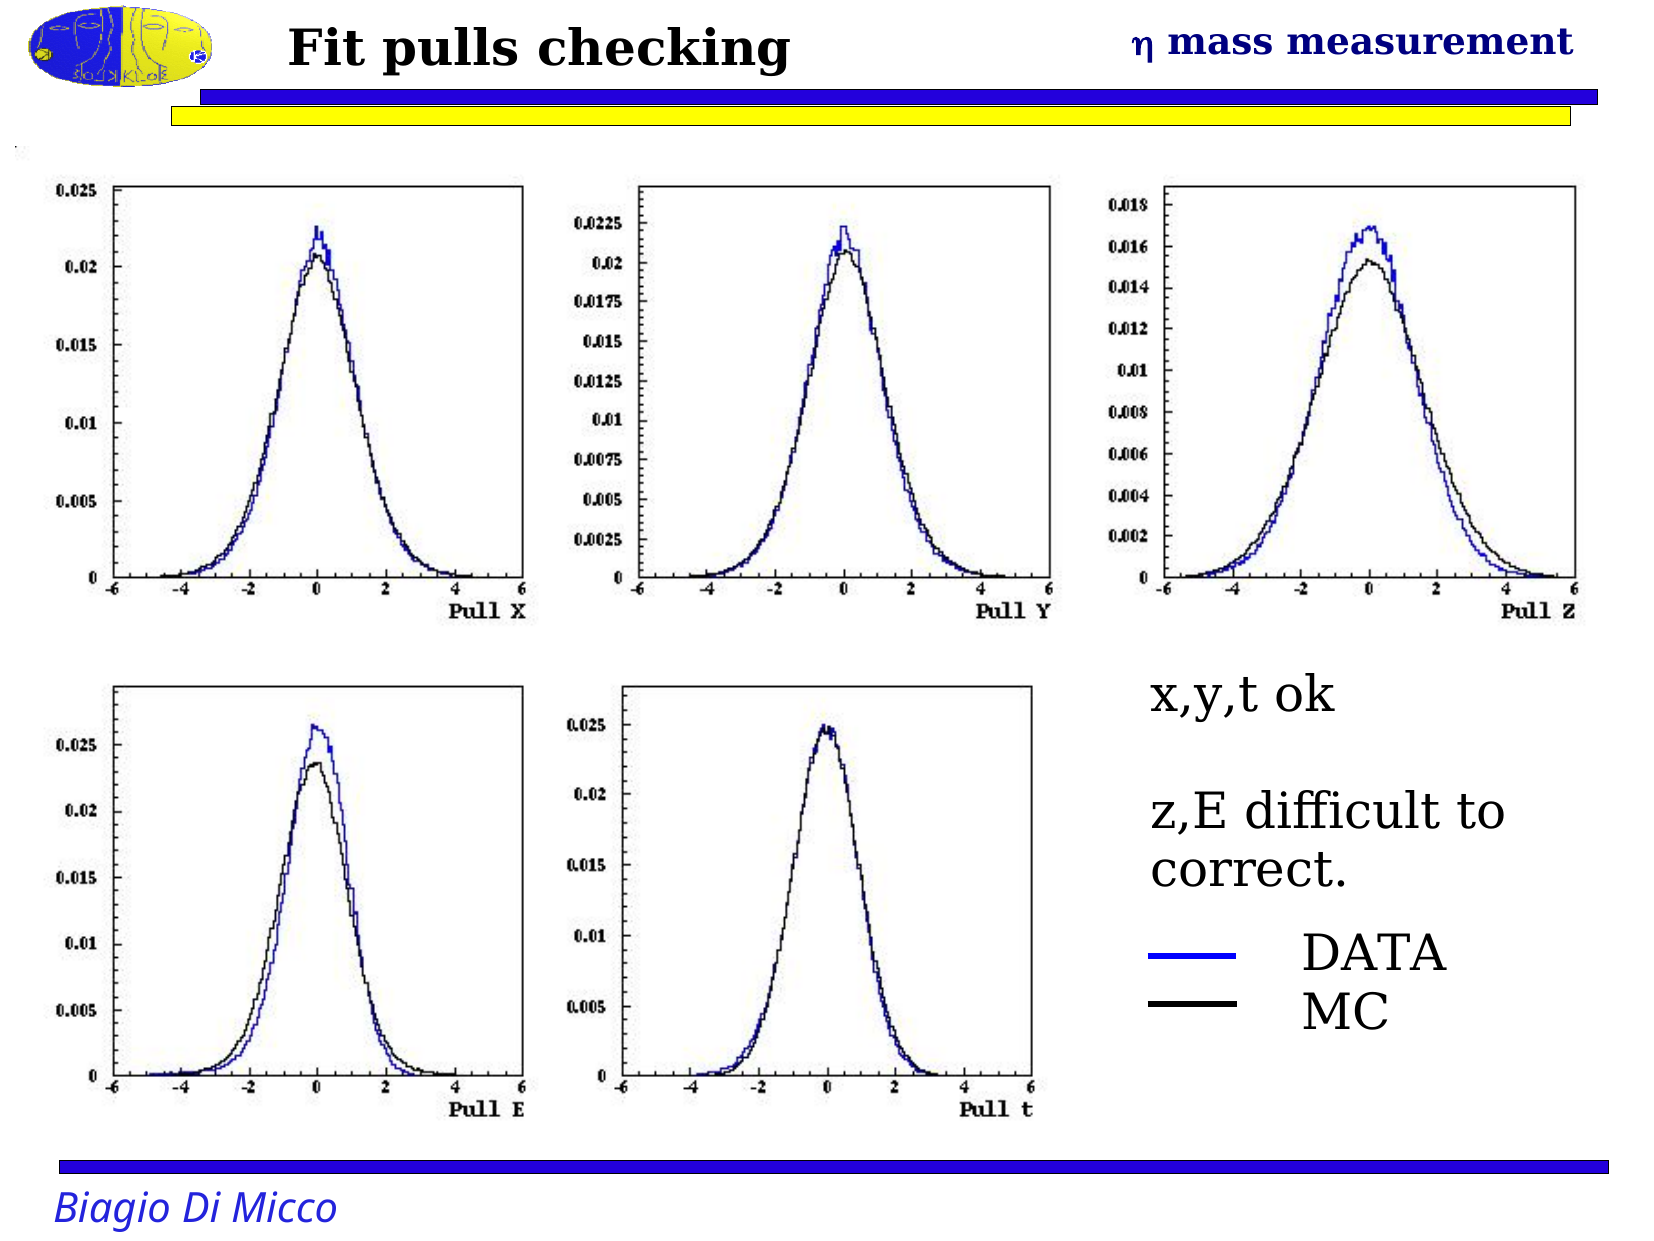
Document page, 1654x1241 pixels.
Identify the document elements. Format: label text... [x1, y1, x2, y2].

text_box x,y,t ok z,E difficult to correct. [1150, 665, 1582, 899]
text_box Fit pulls checking [287, 18, 1172, 78]
picture [20, 2, 220, 89]
text_box MC [1301, 983, 1544, 1042]
picture [15, 146, 1602, 1137]
text_box DATA [1301, 924, 1544, 983]
